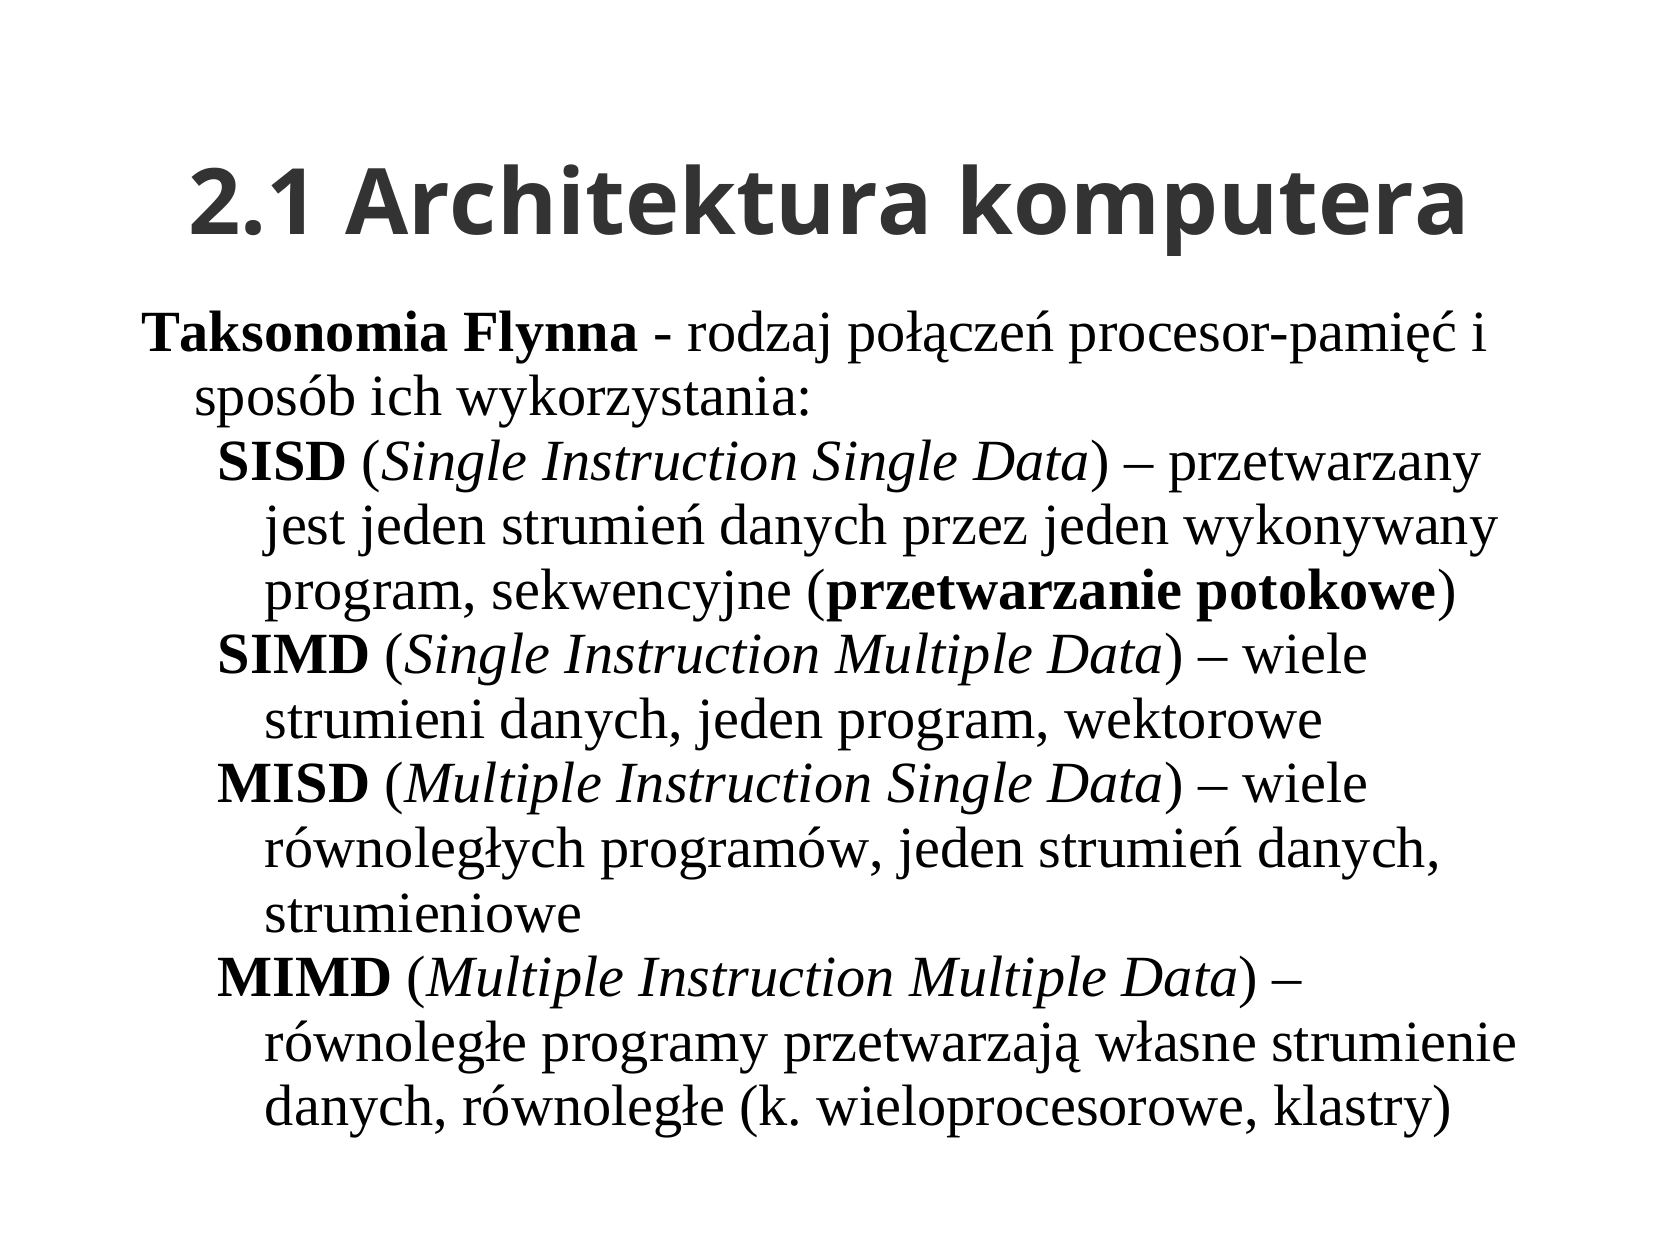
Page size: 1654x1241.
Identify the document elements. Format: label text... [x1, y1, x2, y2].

title 2.1 Architektura komputera [123, 102, 1536, 296]
list Taksonomia Flynna - rodzaj połączeń procesor-pamięć i sposób ich wykorzystania: SISD (Single Instruction Single Data) – przetwarzany jest jeden strumień danych przez jeden wykonywany program, sekwencyjne (przetwarzanie potokowe) SIMD (Single Instruction Multiple Data) – wiele strumieni danych, jeden program, wektorowe MISD (Multiple Instruction Single Data) – wiele równoległych programów, jeden strumień danych, strumieniowe MIMD (Multiple Instruction Multiple Data) – równoległe programy przetwarzają własne strumienie danych, równoległe (k. wieloprocesorowe, klastry) [123, 299, 1536, 1157]
